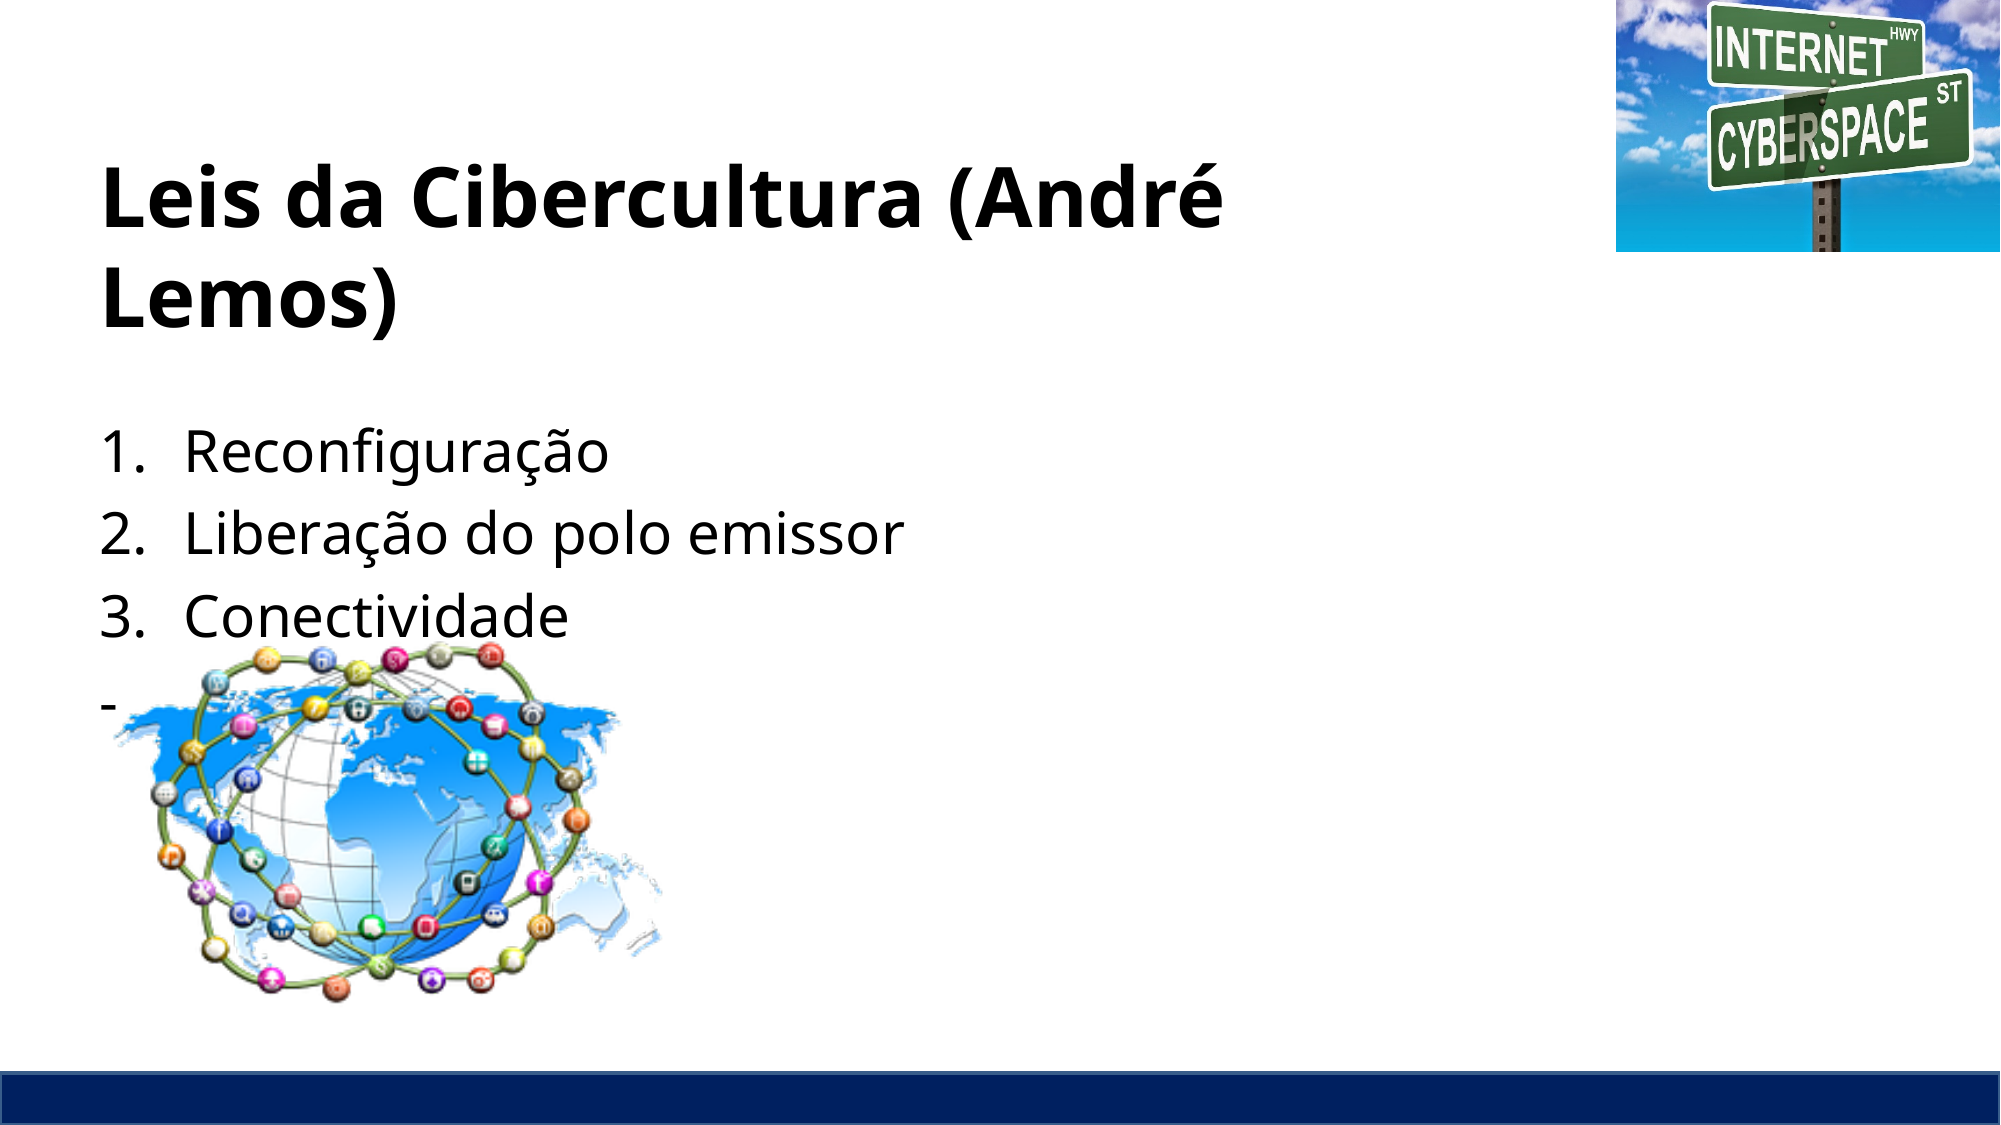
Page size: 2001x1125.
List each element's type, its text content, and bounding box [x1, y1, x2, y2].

picture [84, 610, 674, 1029]
text_box Leis da Cibercultura (André Lemos) Reconfiguração Liberação do polo emissor Conectividade [84, 136, 1549, 631]
picture [1616, 0, 2000, 252]
text_box [0, 1073, 2000, 1125]
